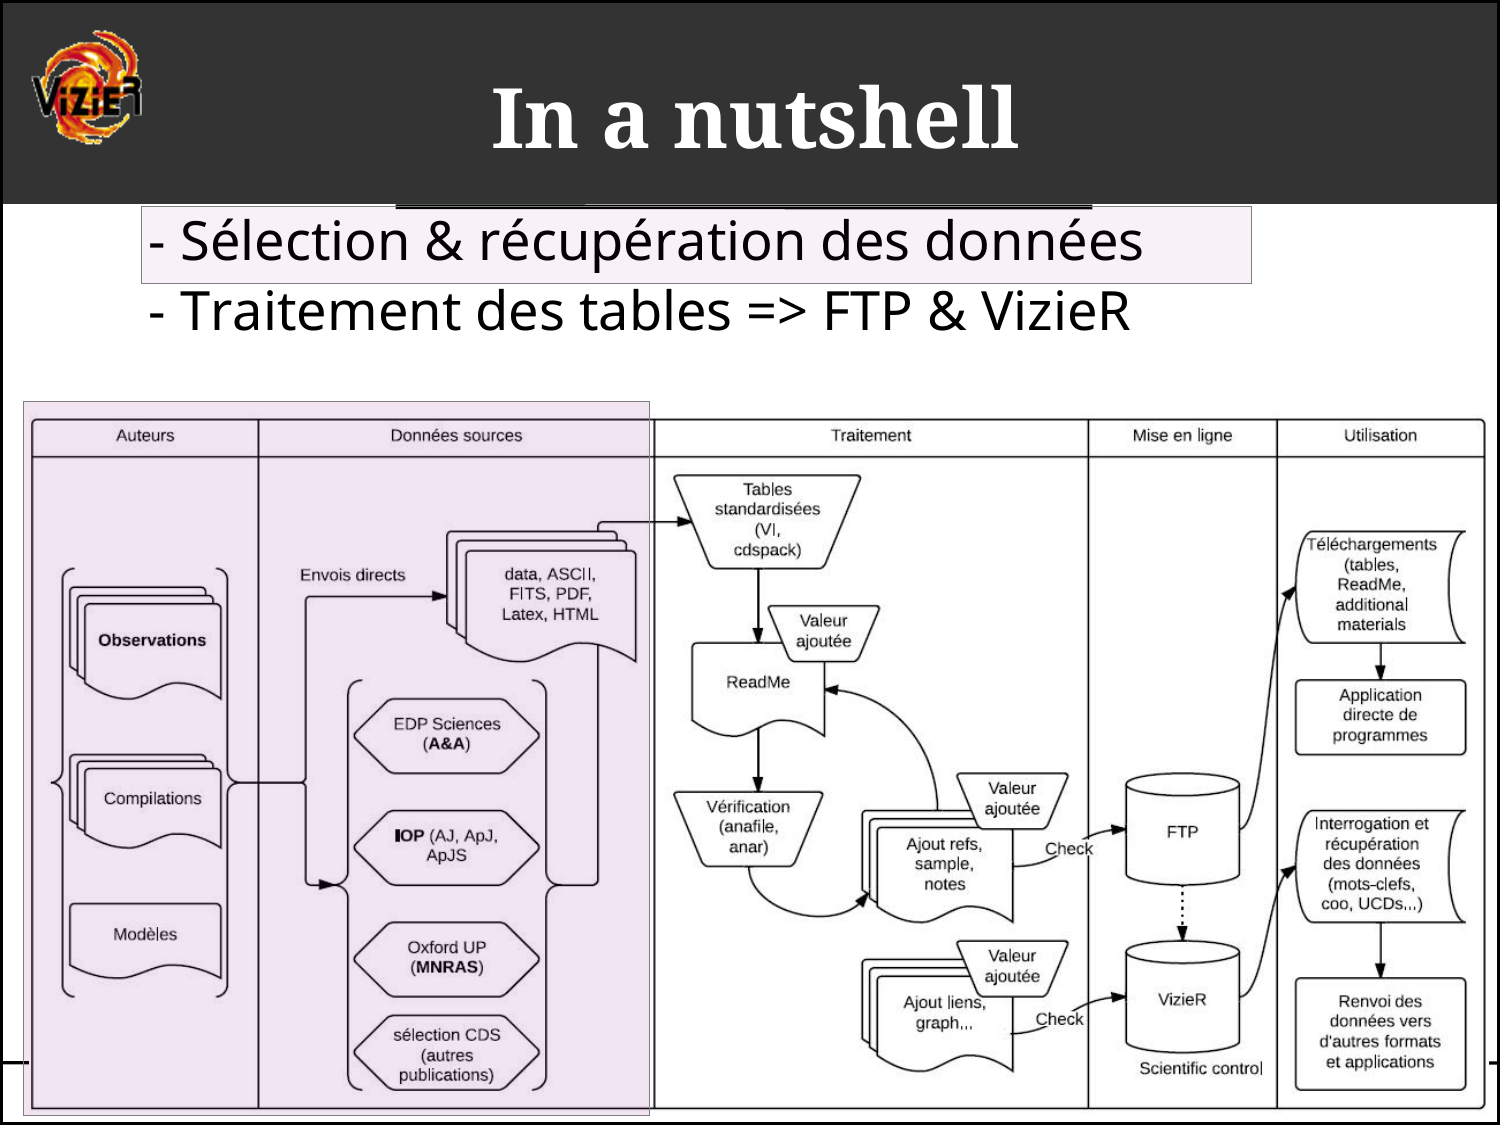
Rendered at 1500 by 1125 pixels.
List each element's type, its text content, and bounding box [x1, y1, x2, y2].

text_box [23, 401, 650, 1116]
subtitle - Sélection & récupération des données - Traitement des tables => FTP & VizieR [59, 211, 1477, 402]
title In a nutshell [118, 24, 1394, 207]
picture [650, 413, 1489, 1116]
text_box [141, 206, 1252, 284]
picture [29, 29, 118, 148]
